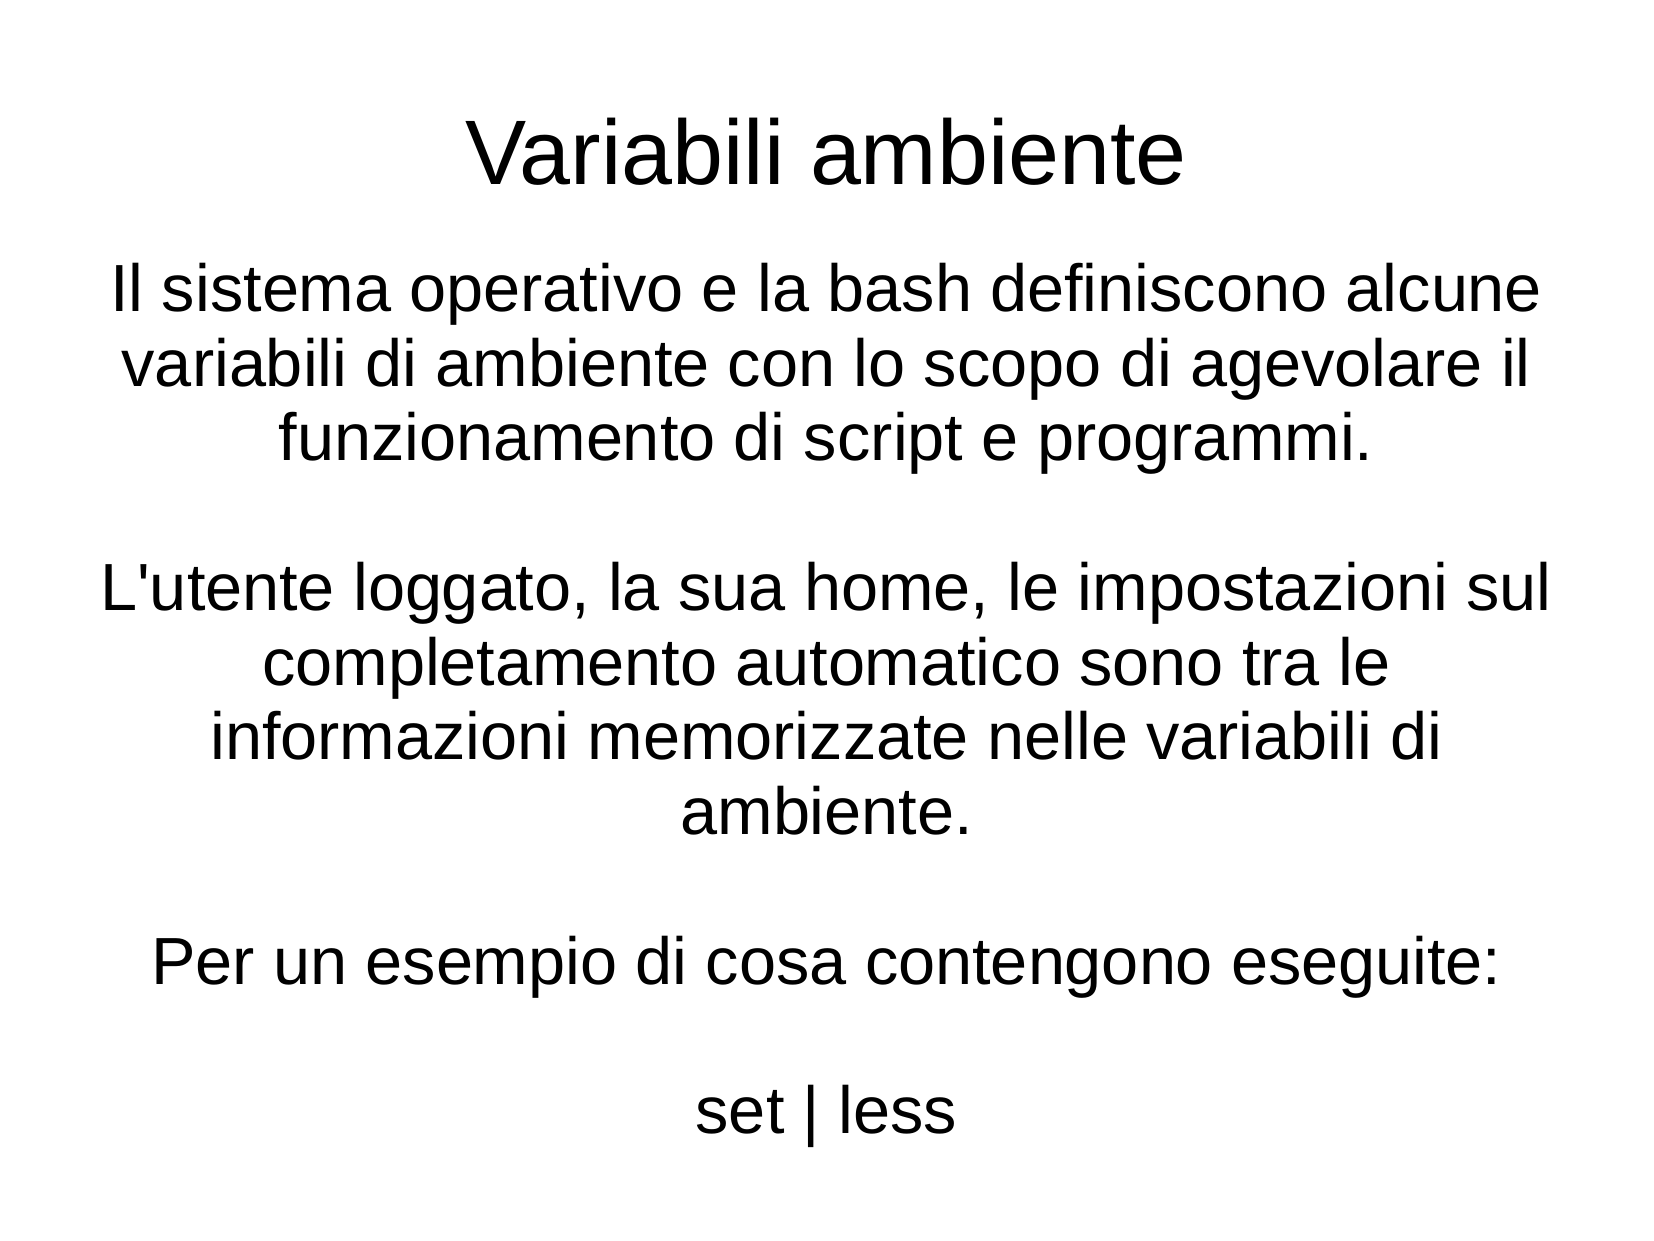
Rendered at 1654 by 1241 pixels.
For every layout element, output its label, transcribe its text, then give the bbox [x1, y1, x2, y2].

subtitle Il sistema operativo e la bash definiscono alcune variabili di ambiente con lo scopo di agevolare il funzionamento di script e programmi. L'utente loggato, la sua home, le impostazioni sul completamento automatico sono tra le informazioni memorizzate nelle variabili di ambiente. Per un esempio di cosa contengono eseguite: set | less [82, 250, 1571, 1149]
title Variabili ambiente [82, 56, 1571, 250]
